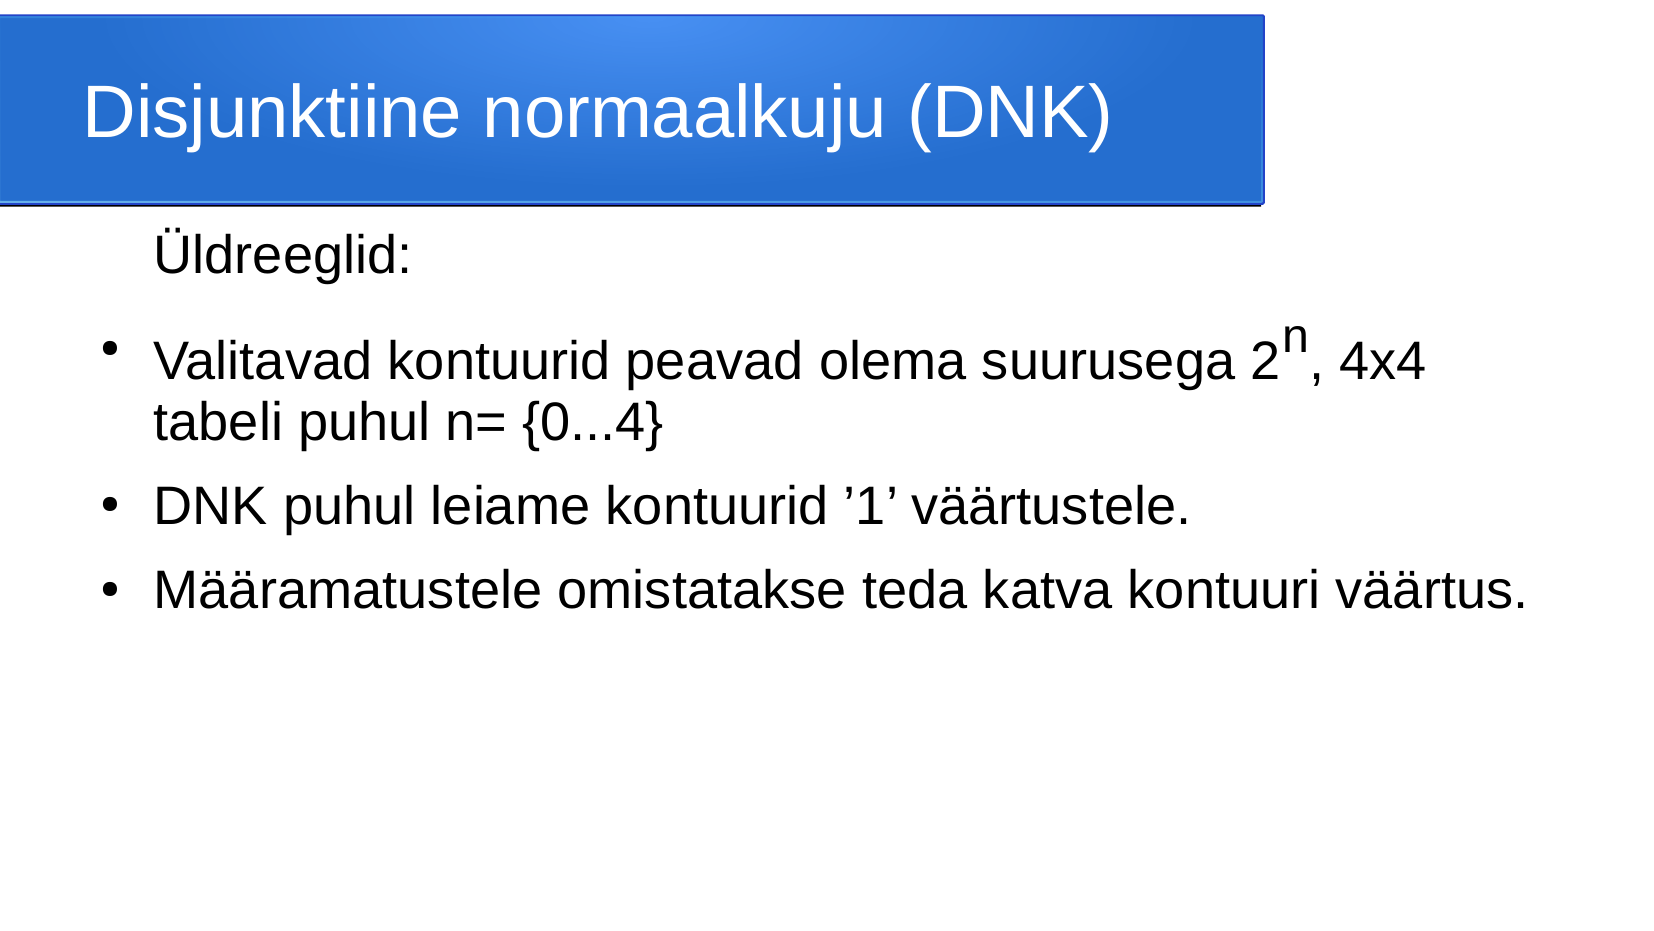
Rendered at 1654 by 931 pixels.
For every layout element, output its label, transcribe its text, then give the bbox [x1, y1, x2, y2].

title Disjunktiine normaalkuju (DNK) [82, 35, 1235, 189]
list Üldreeglid: Valitavad kontuurid peavad olema suurusega 2n, 4x4 tabeli puhul n= {0...4} DNK puhul leiame kontuurid ’1’ väärtustele. Määramatustele omistatakse teda katva kontuuri väärtus. [82, 224, 1571, 764]
